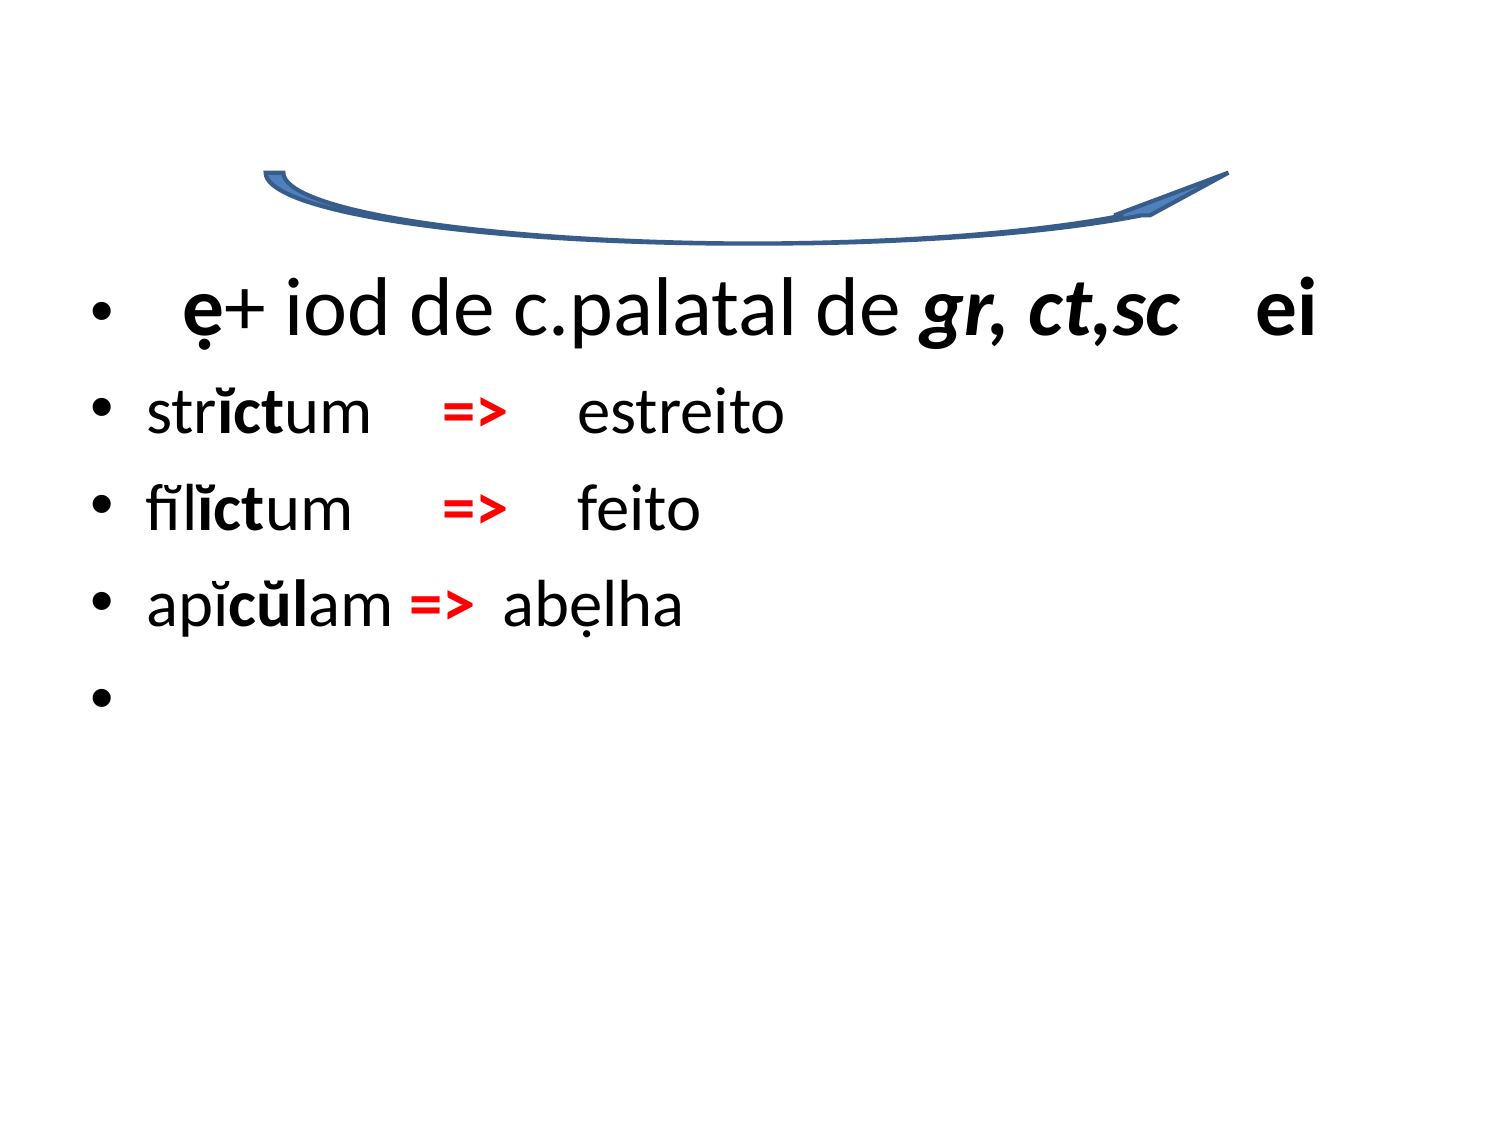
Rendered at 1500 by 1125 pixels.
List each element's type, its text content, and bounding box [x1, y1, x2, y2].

title ẹ+ iod de c.palatal de gr, ct,sc ei [75, 45, 1426, 233]
text_box [265, 172, 1229, 244]
list strĭctum => estreito fĭlĭctum => feito apĭcŭlam => abẹlha [75, 262, 1426, 1005]
